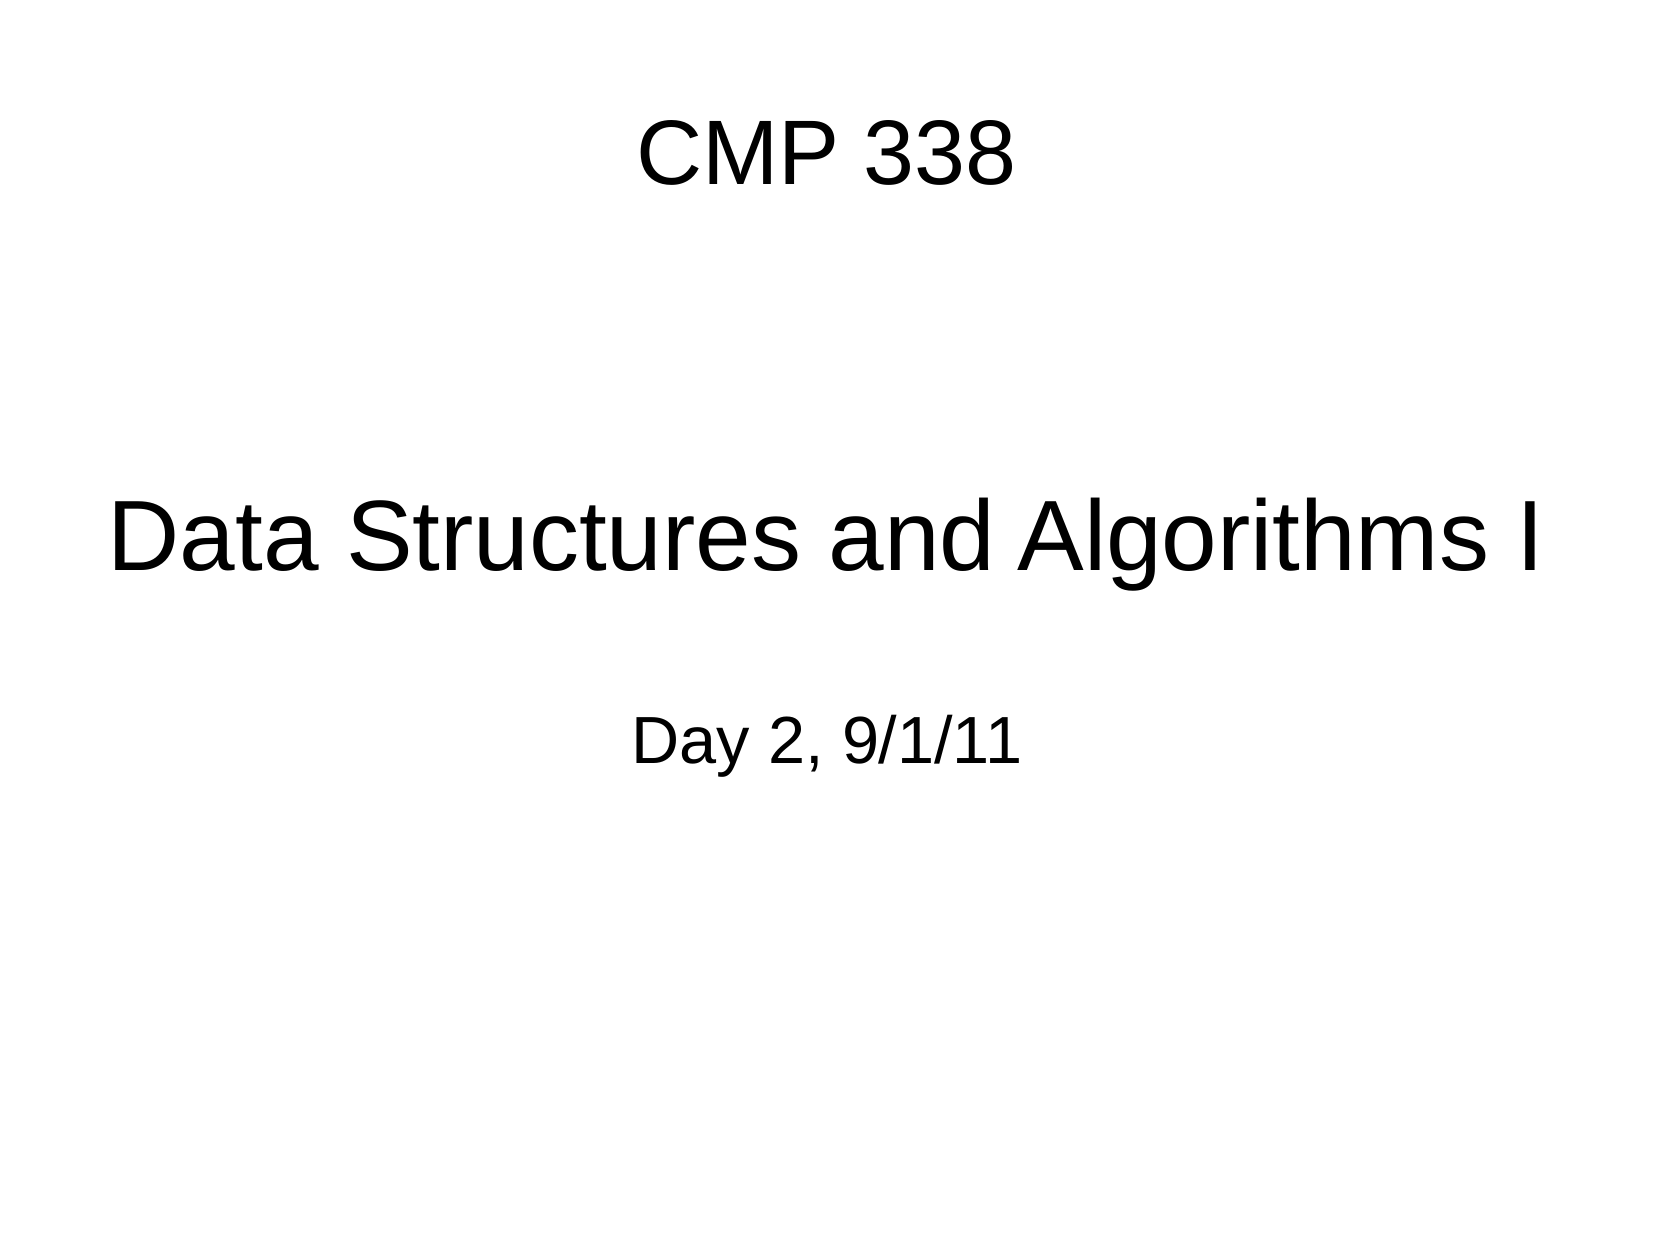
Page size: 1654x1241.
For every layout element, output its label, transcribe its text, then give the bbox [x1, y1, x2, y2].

subtitle Data Structures and Algorithms I Day 2, 9/1/11 [82, 219, 1571, 1038]
title CMP 338 [82, 49, 1571, 219]
